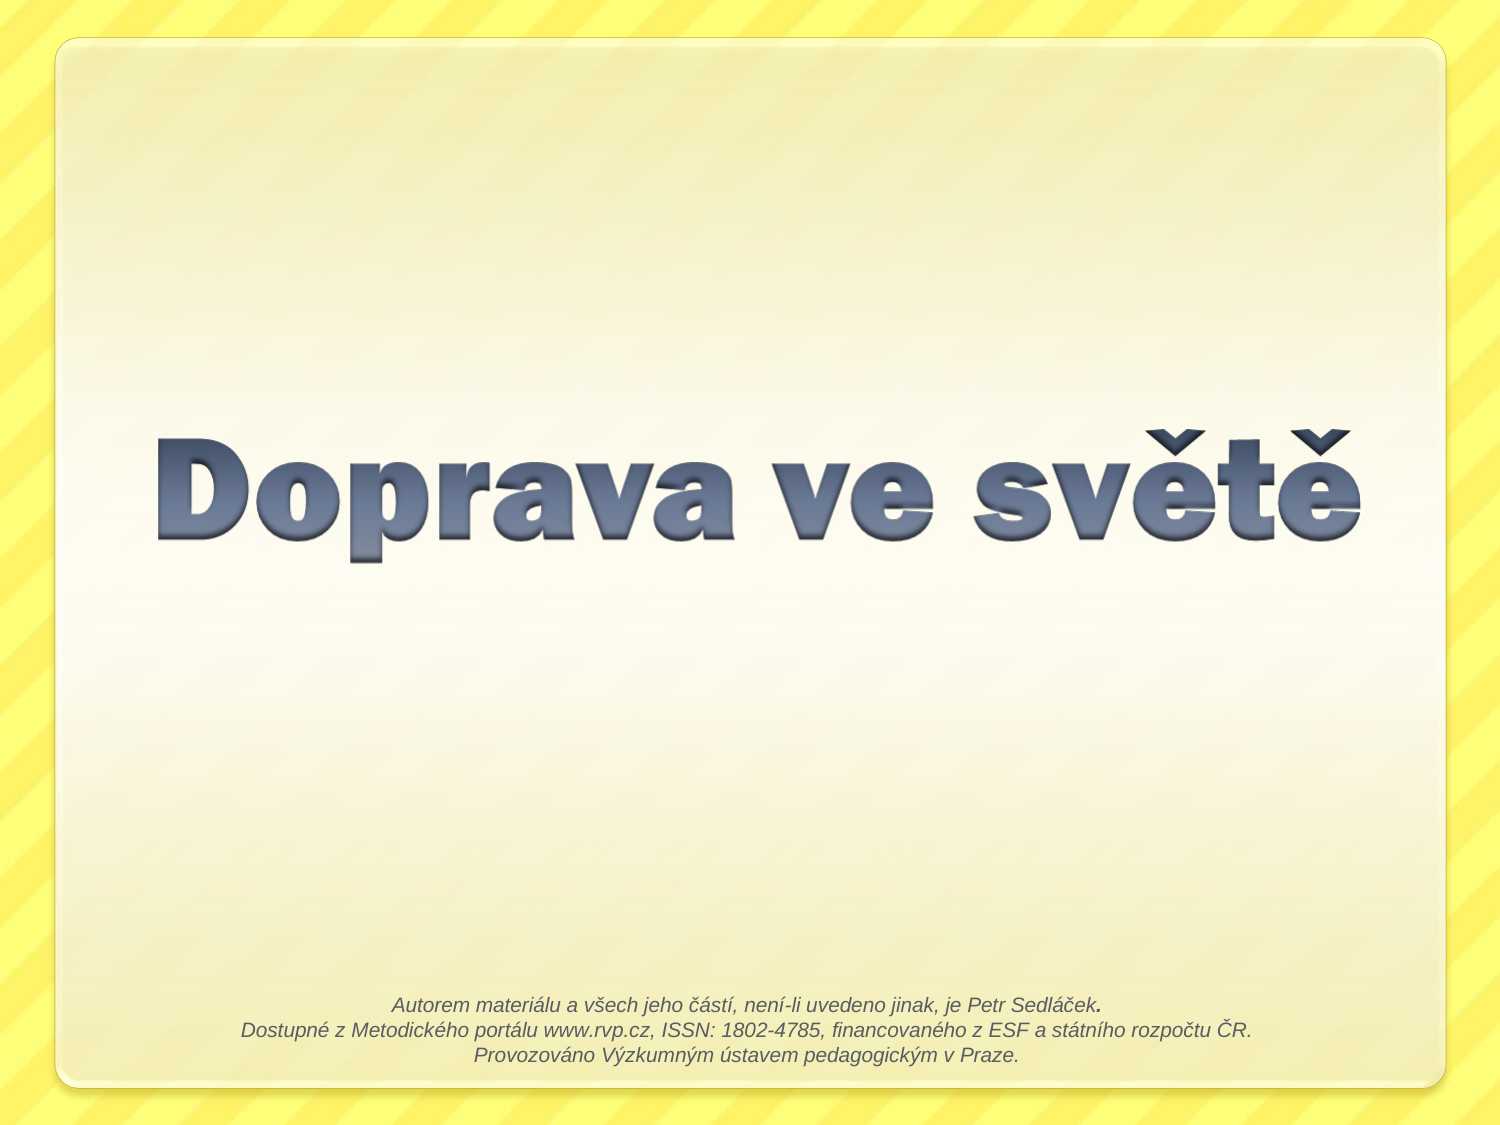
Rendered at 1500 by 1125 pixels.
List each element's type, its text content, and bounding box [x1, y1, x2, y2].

text_box Autorem materiálu a všech jeho částí, není-li uvedeno jinak, je Petr Sedláček. Dostupné z Metodického portálu www.rvp.cz, ISSN: 1802-4785, financovaného z ESF a státního rozpočtu ČR. Provozováno Výzkumným ústavem pedagogickým v Praze. [171, 984, 1323, 1100]
picture [0, 0, 1500, 1125]
text_box [59, 349, 1453, 855]
